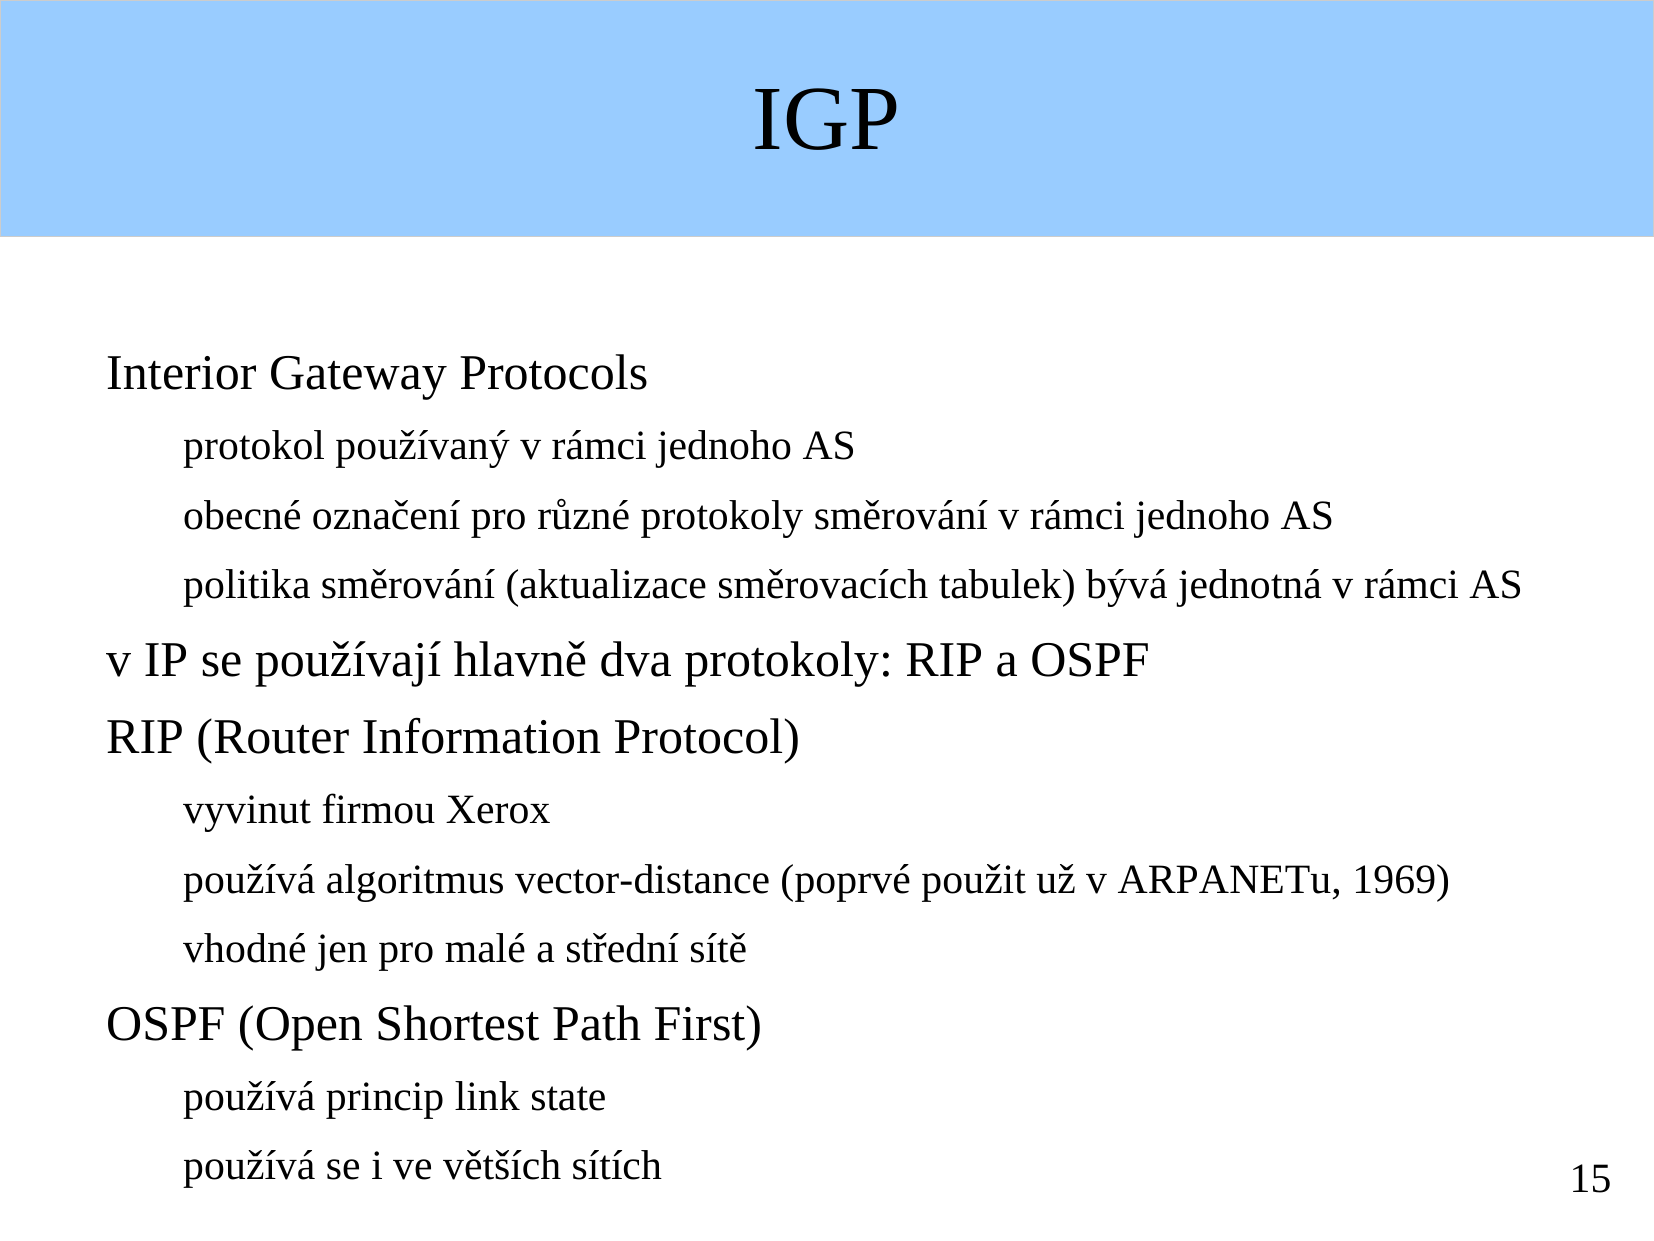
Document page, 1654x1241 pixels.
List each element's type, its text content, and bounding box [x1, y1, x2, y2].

title IGP [0, 0, 1654, 237]
list Interior Gateway Protocols protokol používaný v rámci jednoho AS obecné označení pro různé protokoly směrování v rámci jednoho AS politika směrování (aktualizace směrovacích tabulek) bývá jednotná v rámci AS v IP se používají hlavně dva protokoly: RIP a OSPF RIP (Router Information Protocol) vyvinut firmou Xerox používá algoritmus vector-distance (poprvé použit už v ARPANETu, 1969) vhodné jen pro malé a střední sítě OSPF (Open Shortest Path First) používá princip link state používá se i ve větších sítích [88, 344, 1595, 1189]
